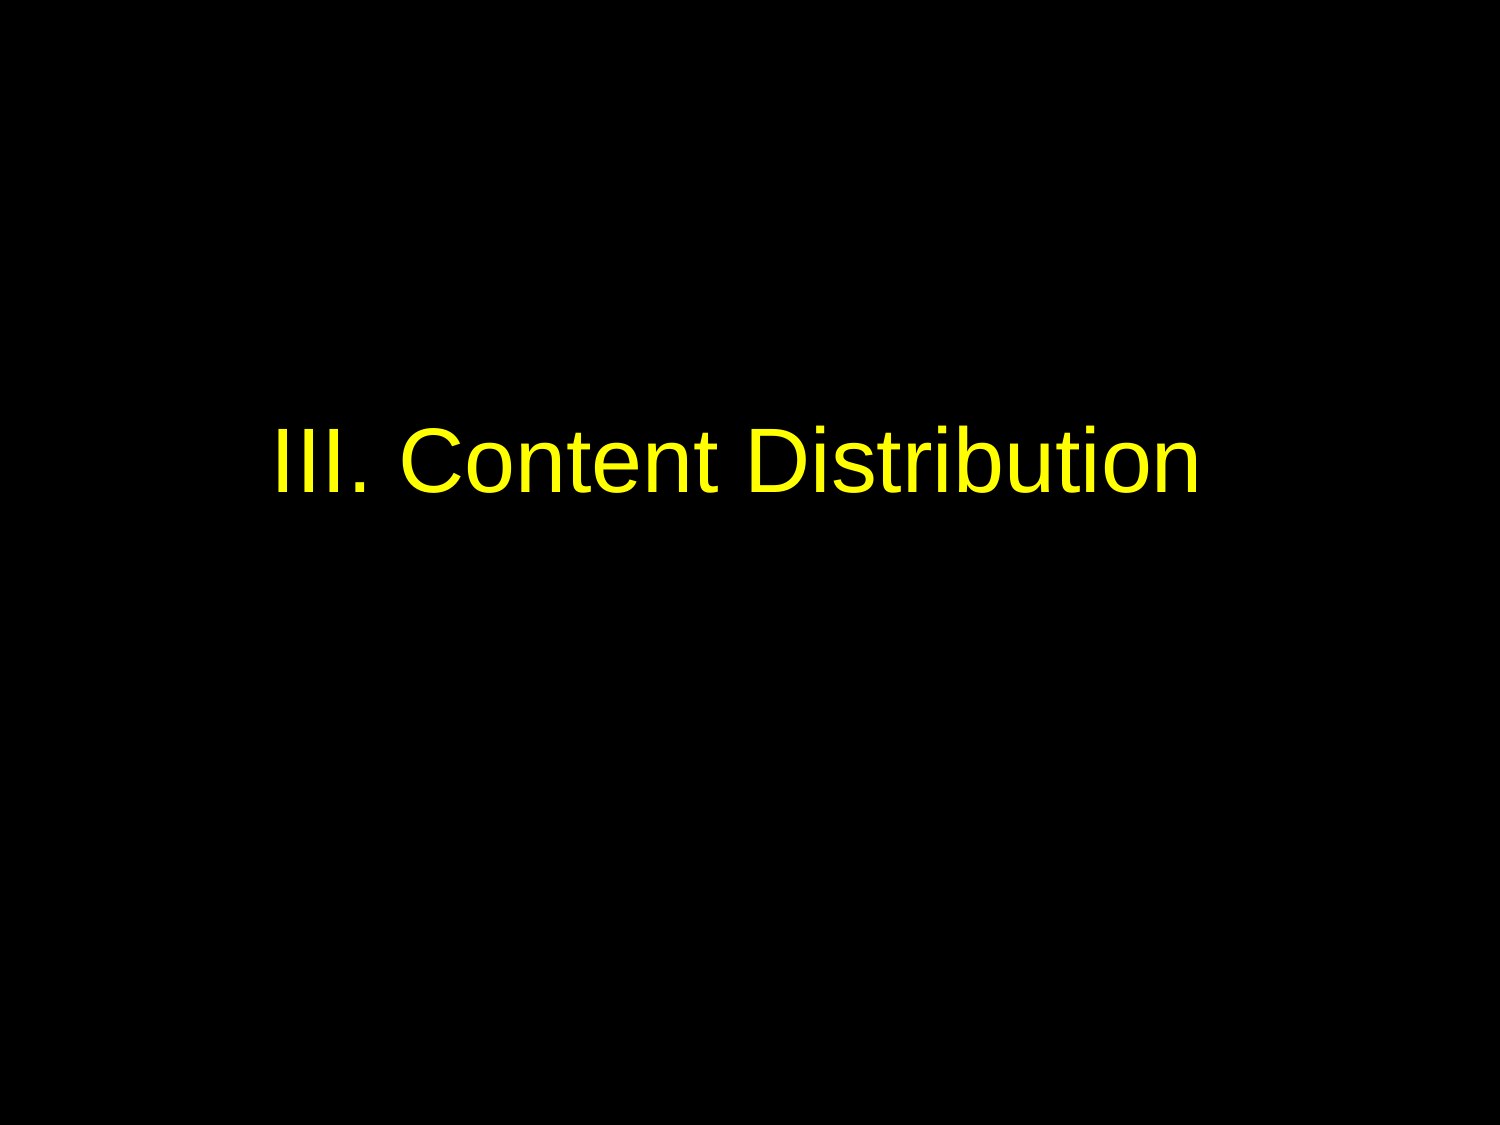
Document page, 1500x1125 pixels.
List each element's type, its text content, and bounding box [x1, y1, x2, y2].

title III. Content Distribution [62, 362, 1413, 550]
